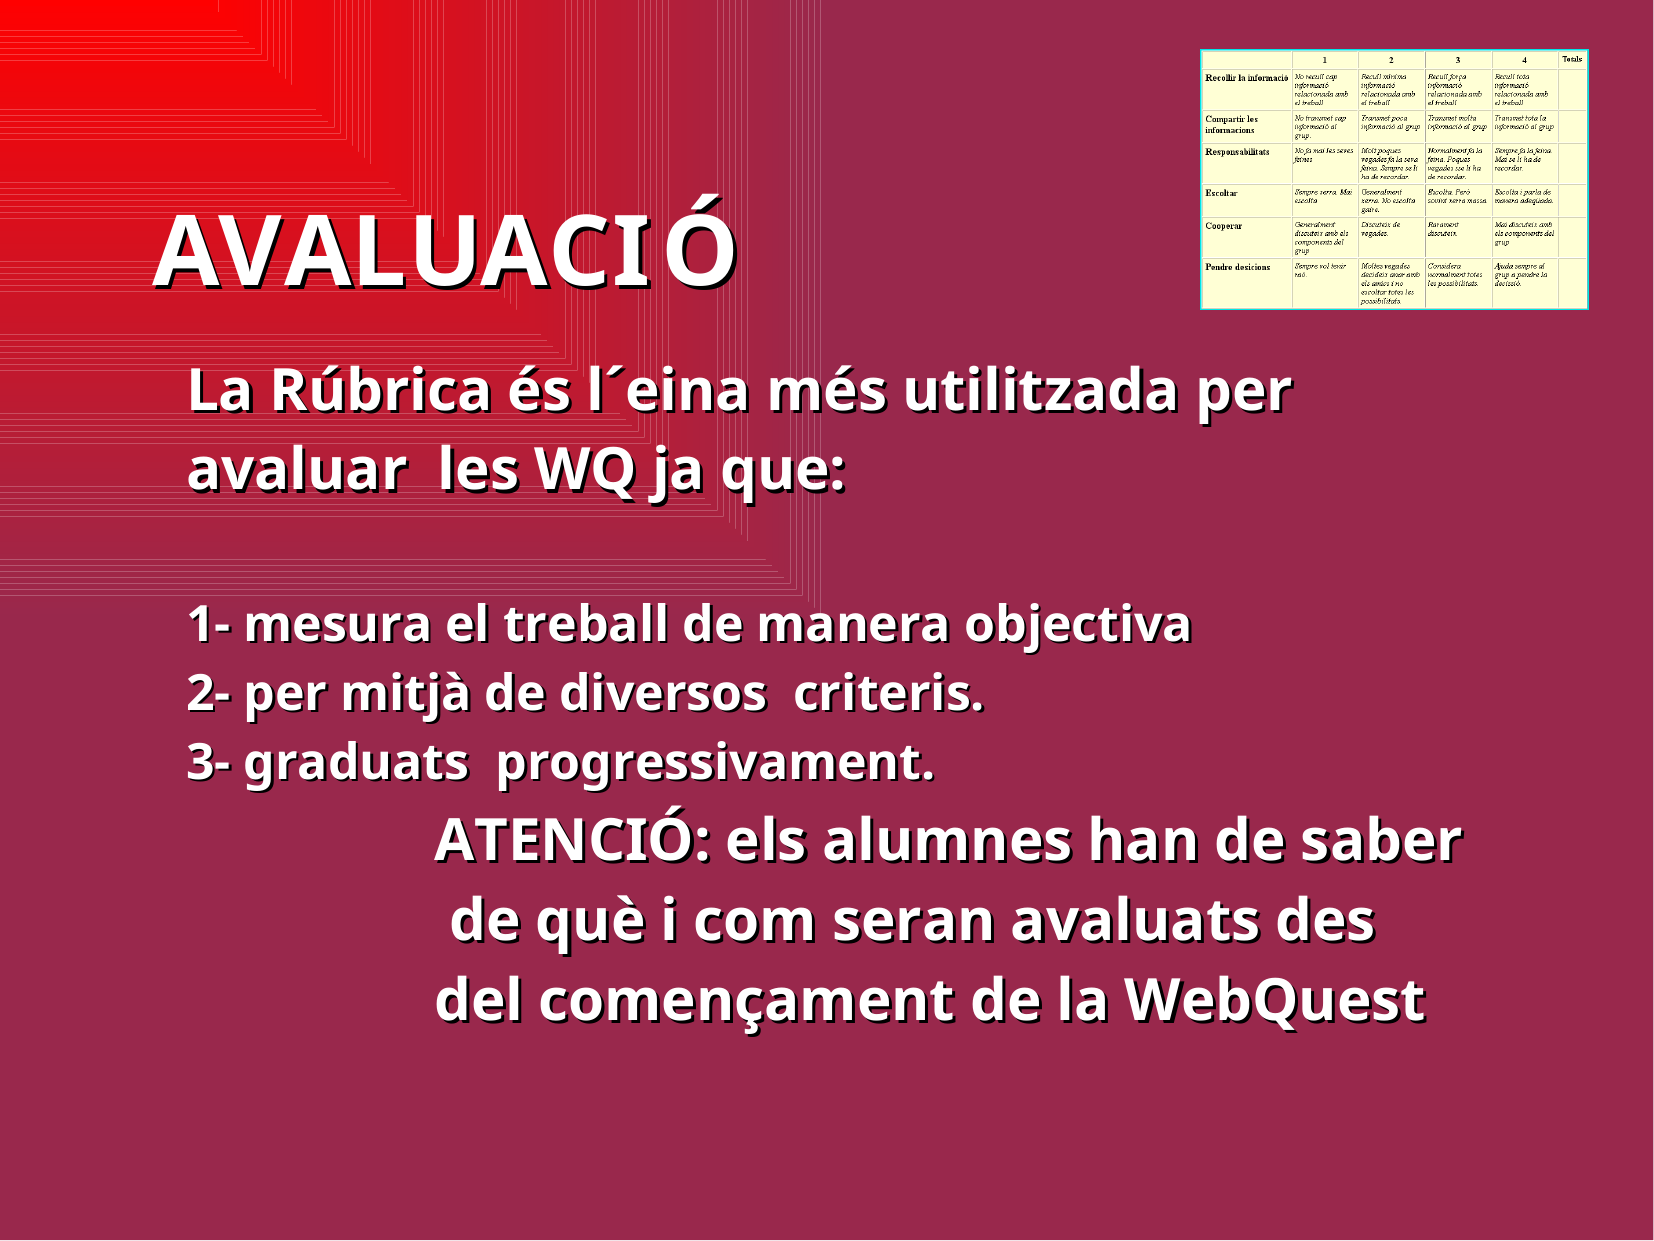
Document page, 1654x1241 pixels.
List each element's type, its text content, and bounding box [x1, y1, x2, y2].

picture [133, 178, 795, 318]
picture [1200, 49, 1589, 310]
text_box ATENCIÓ: els alumnes han de saber de què i com seran avaluats des del començament de la WebQuest [434, 797, 1476, 1038]
text_box La Rúbrica és l´eina més utilitzada per avaluar les WQ ja que: 1- mesura el treball de manera objectiva 2- per mitjà de diversos criteris. 3- graduats progressivament. [186, 347, 1483, 932]
